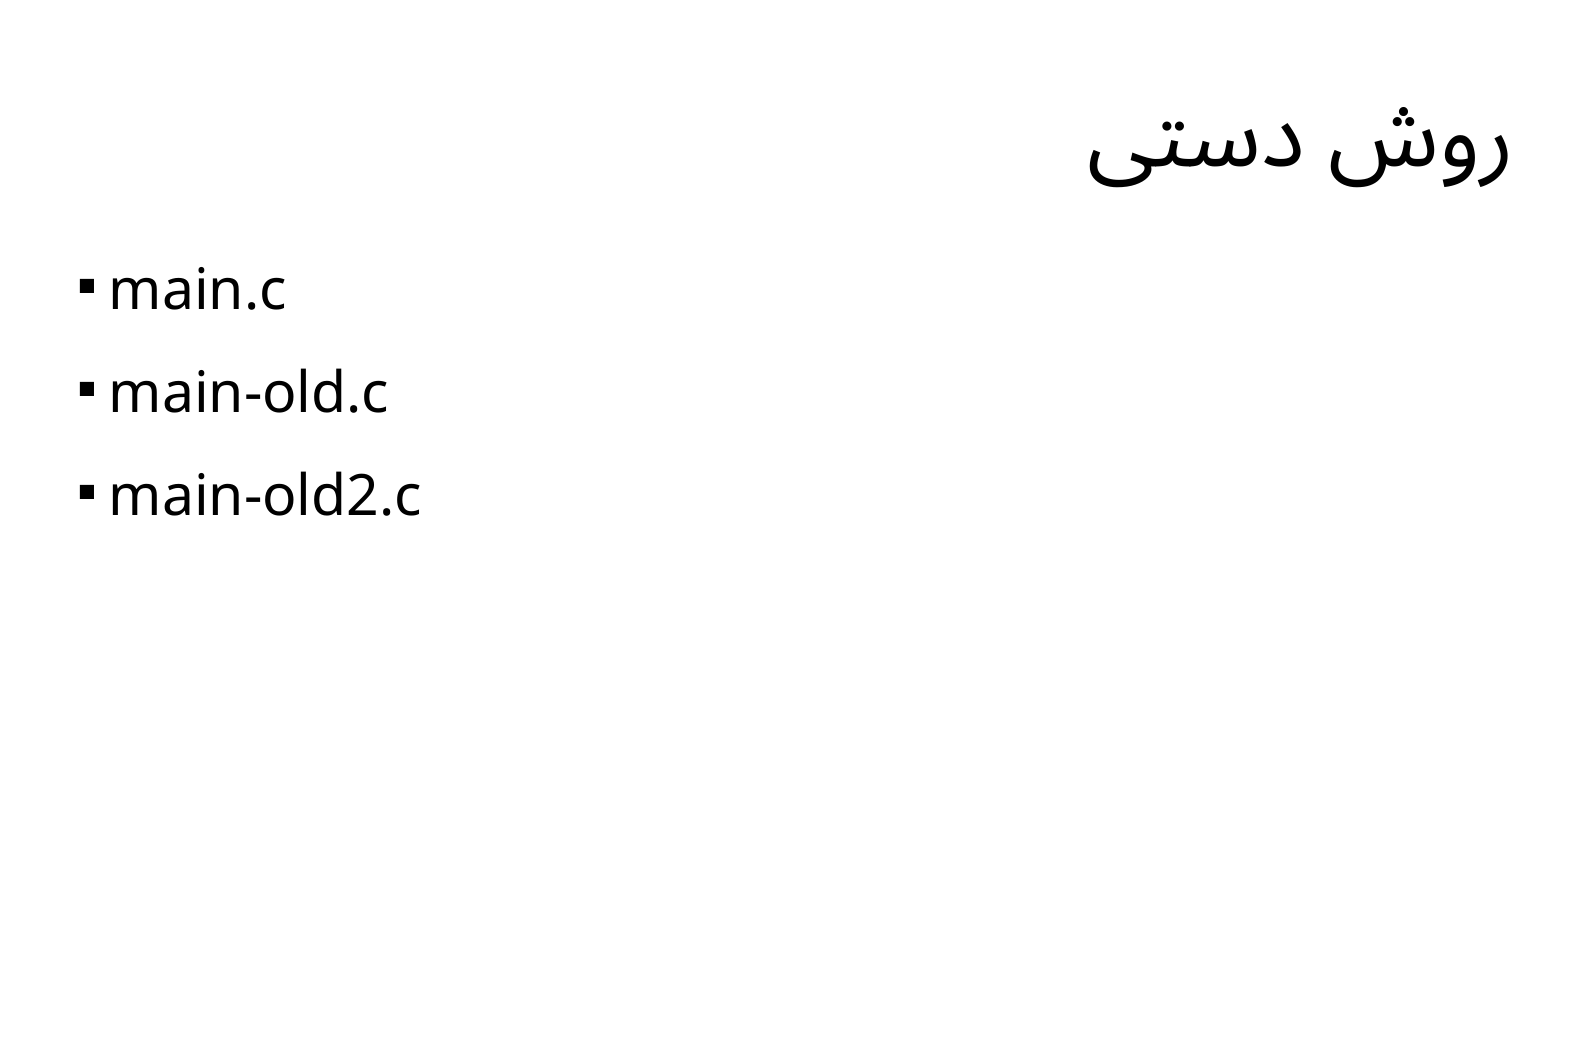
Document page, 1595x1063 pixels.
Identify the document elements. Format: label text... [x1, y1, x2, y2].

title روش دستی [79, 42, 1515, 220]
list main.c main-old.c main-old2.c [79, 248, 1515, 951]
